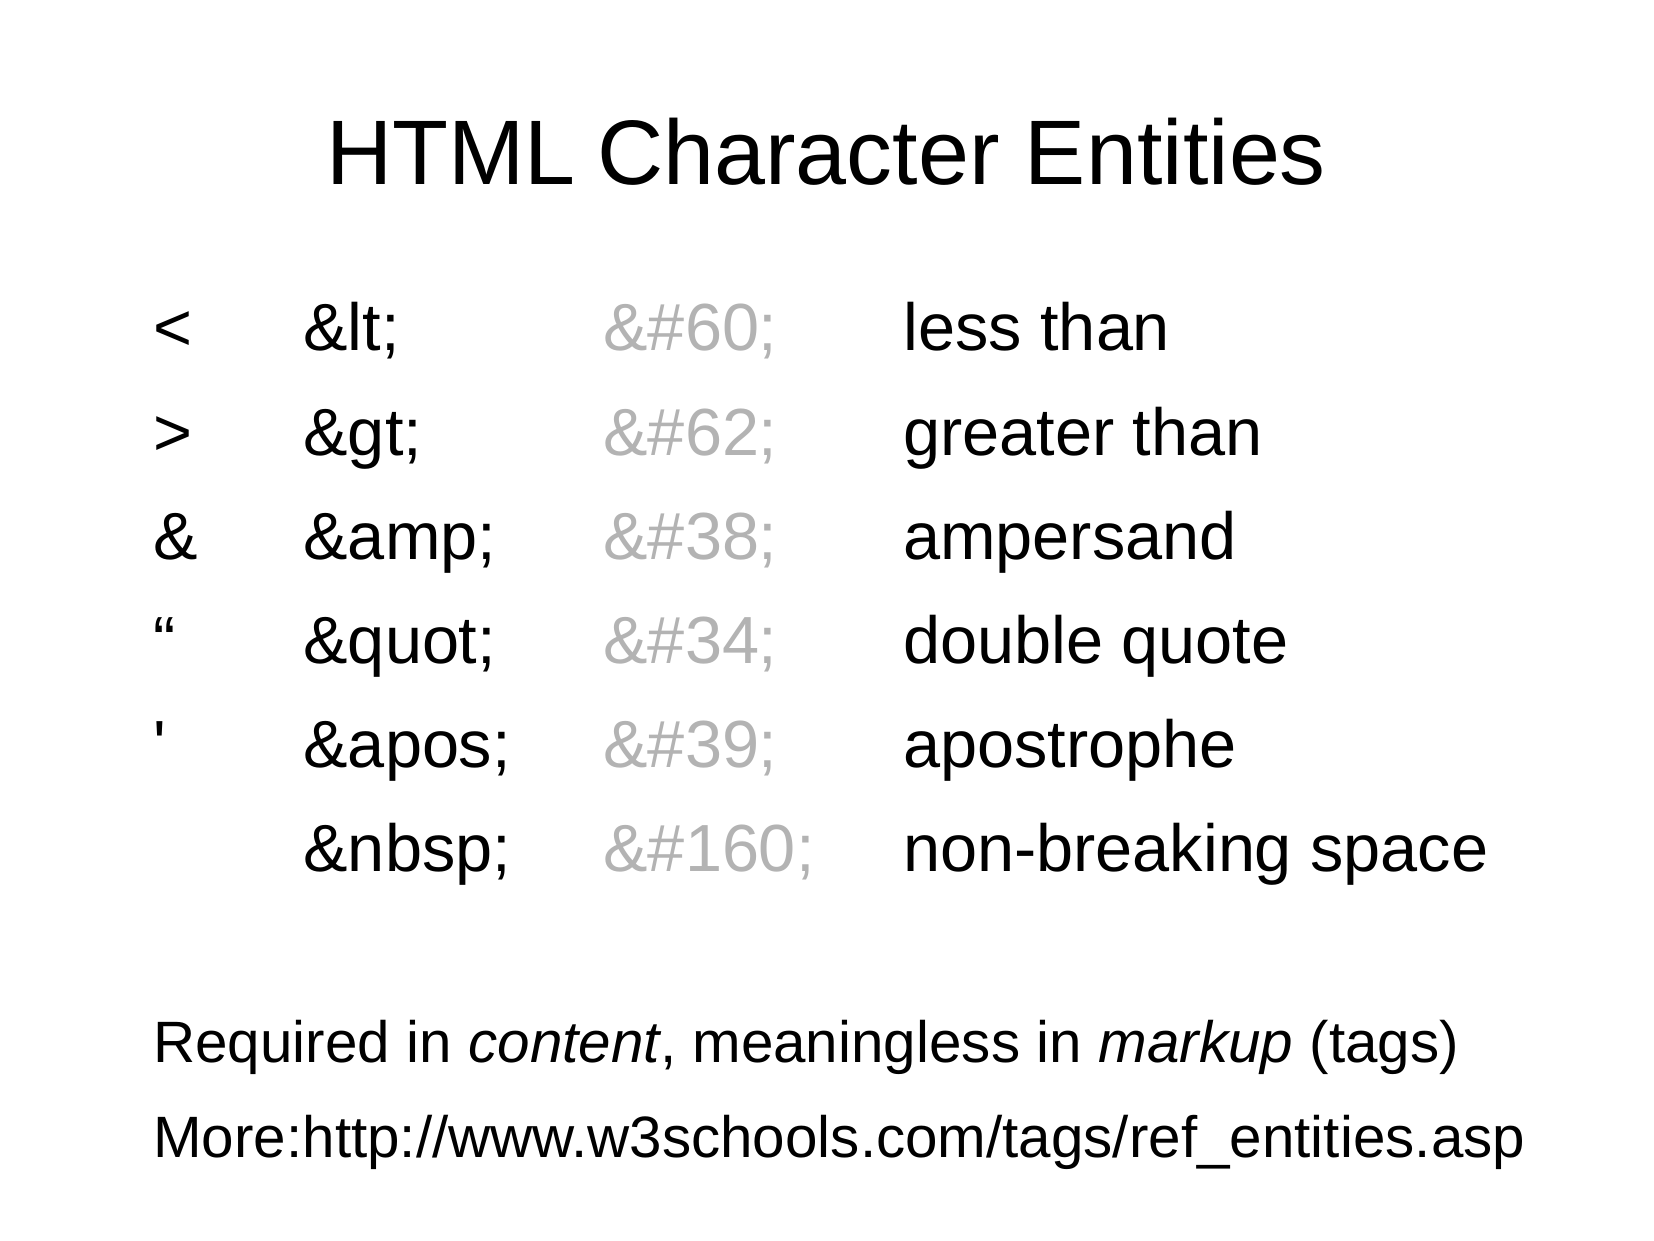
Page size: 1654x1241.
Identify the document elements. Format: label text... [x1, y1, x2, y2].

list < &lt; &#60; less than > &gt; &#62; greater than & &amp; &#38; ampersand “ &quot; &#34; double quote ' &apos; &#39; apostrophe &nbsp; &#160; non-breaking space Required in content, meaningless in markup (tags) More:http://www.w3schools.com/tags/ref_entities.asp [82, 290, 1571, 1169]
title HTML Character Entities [82, 49, 1571, 257]
